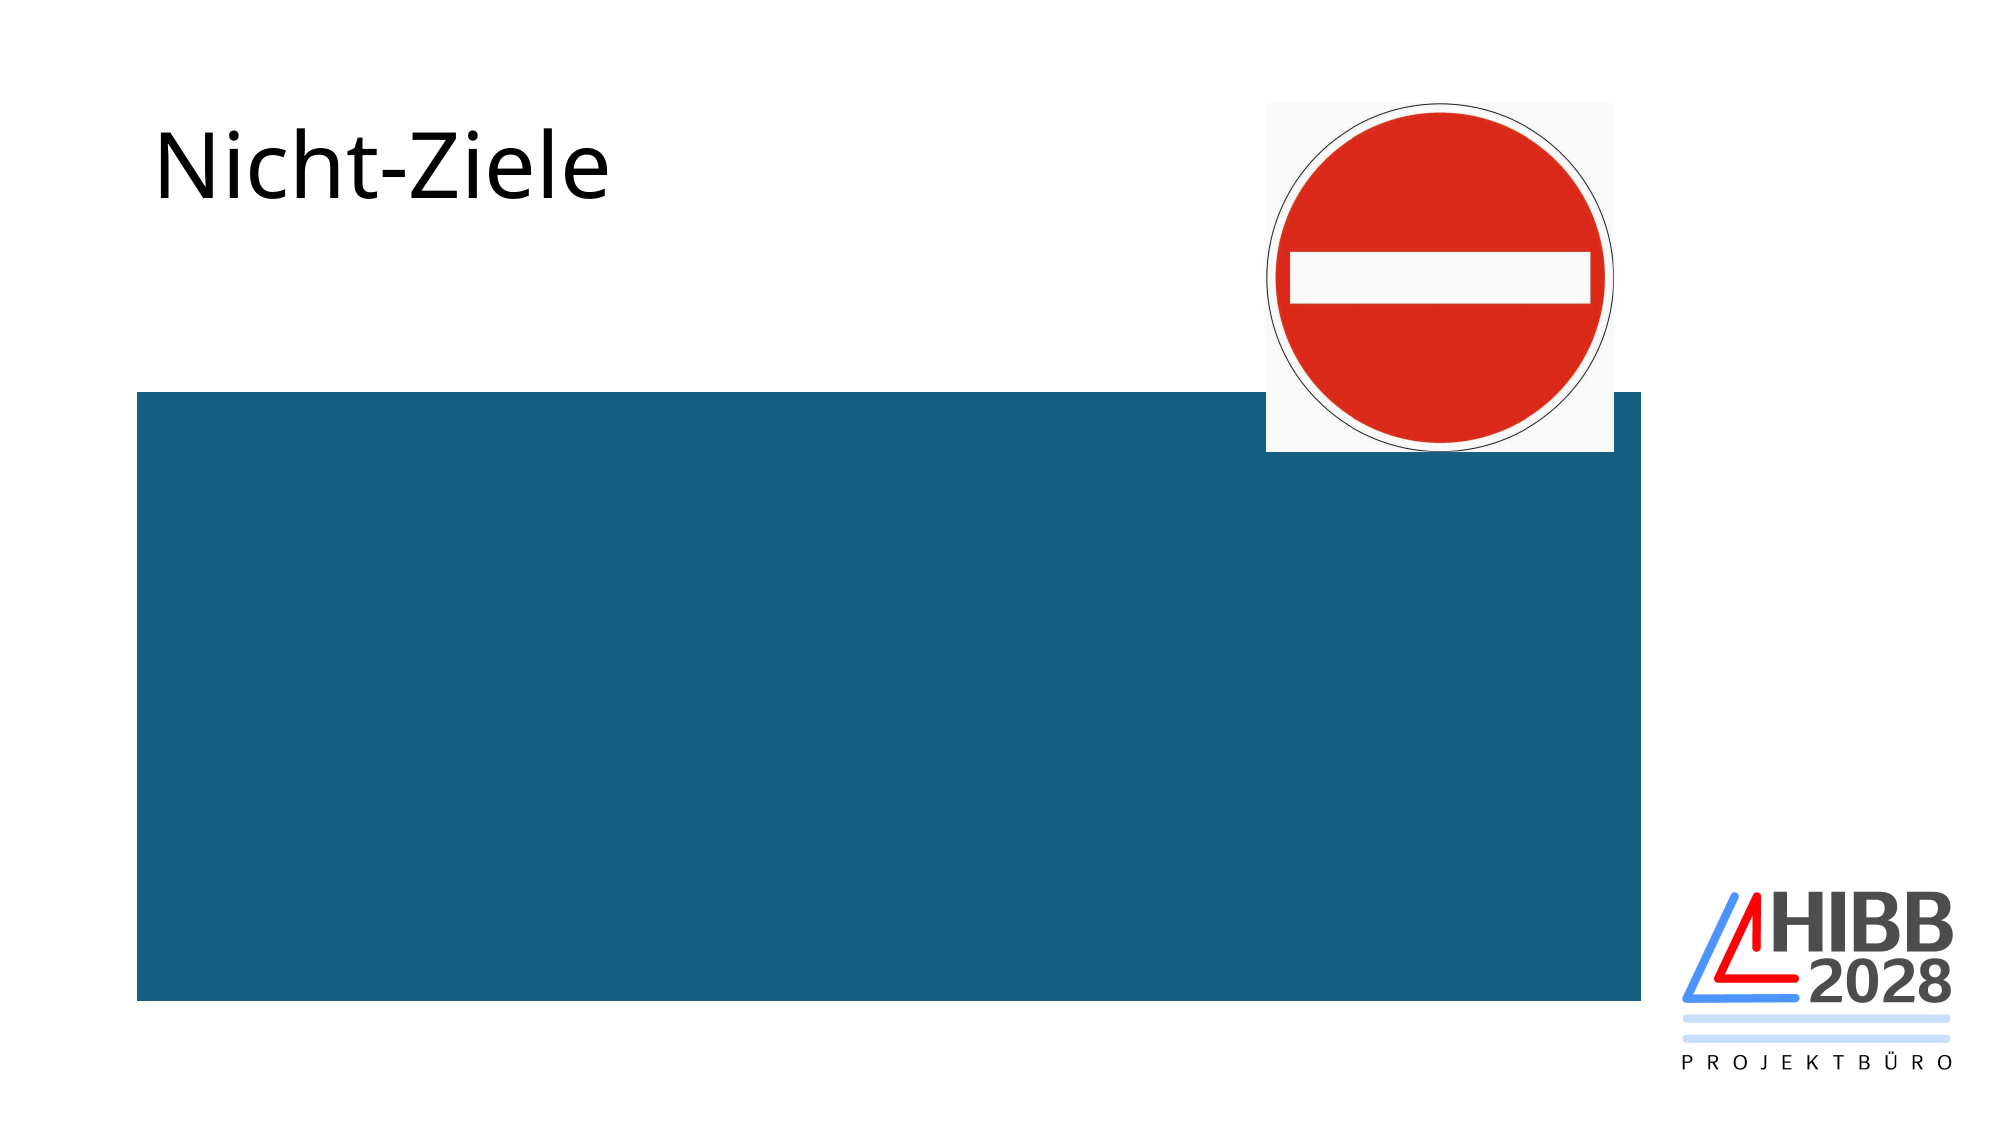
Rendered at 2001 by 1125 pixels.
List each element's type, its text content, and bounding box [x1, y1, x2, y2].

table_cell [137, 799, 1641, 900]
table_header [137, 392, 1641, 494]
table_cell [137, 494, 1641, 596]
title Nicht-Ziele [137, 59, 1863, 278]
table_cell [137, 697, 1641, 799]
table_cell [137, 900, 1641, 1001]
picture [1266, 103, 1614, 452]
picture [1641, 862, 2000, 1100]
table_cell [137, 596, 1641, 697]
